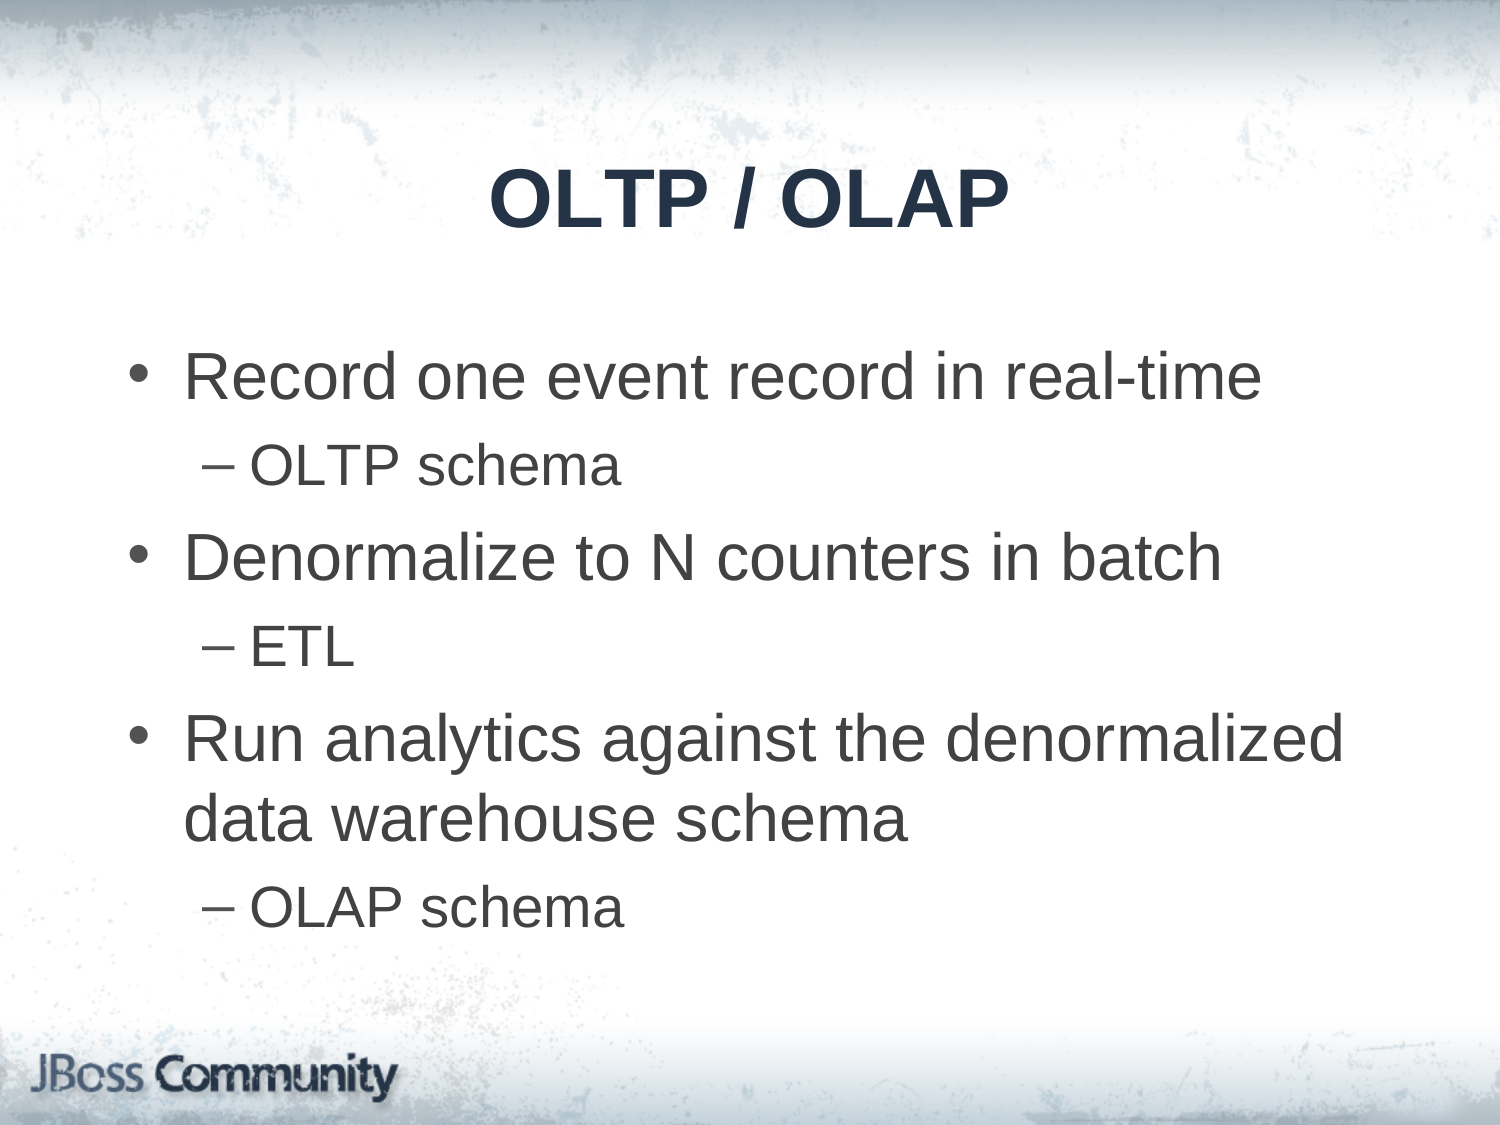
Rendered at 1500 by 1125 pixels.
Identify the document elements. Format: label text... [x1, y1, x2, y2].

picture [0, 0, 1500, 1125]
title OLTP / OLAP [112, 76, 1388, 312]
list Record one event record in real-time OLTP schema Denormalize to N counters in batch ETL Run analytics against the denormalized data warehouse schema OLAP schema [112, 324, 1388, 1083]
